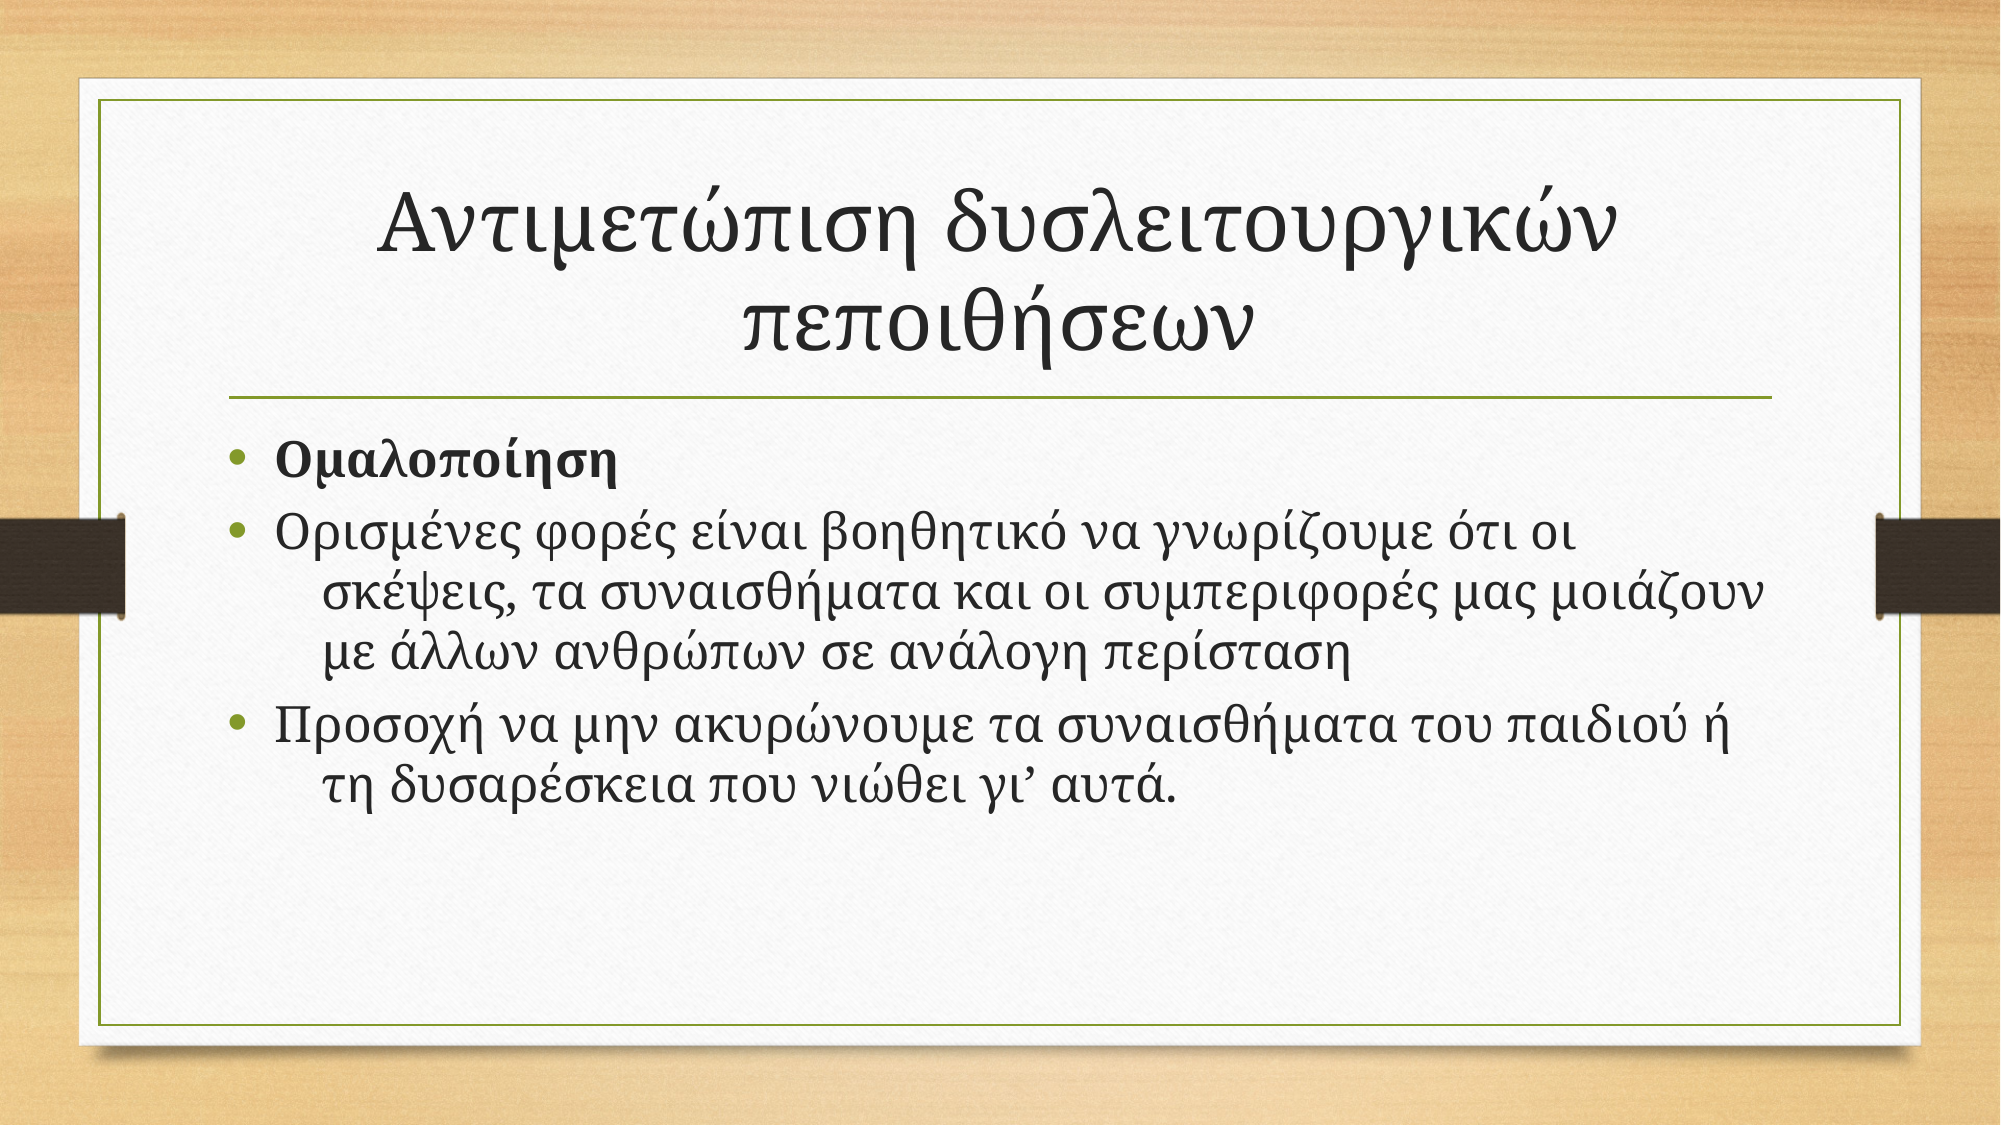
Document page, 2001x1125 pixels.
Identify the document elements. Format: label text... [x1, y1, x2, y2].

title Αντιμετώπιση δυσλειτουργικών πεποιθήσεων [212, 161, 1788, 376]
list Ομαλοποίηση Ορισμένες φορές είναι βοηθητικό να γνωρίζουμε ότι οι σκέψεις, τα συναισθήματα και οι συμπεριφορές μας μοιάζουν με άλλων ανθρώπων σε ανάλογη περίσταση Προσοχή να μην ακυρώνουμε τα συναισθήματα του παιδιού ή τη δυσαρέσκεια που νιώθει γι’ αυτά. [212, 419, 1788, 964]
